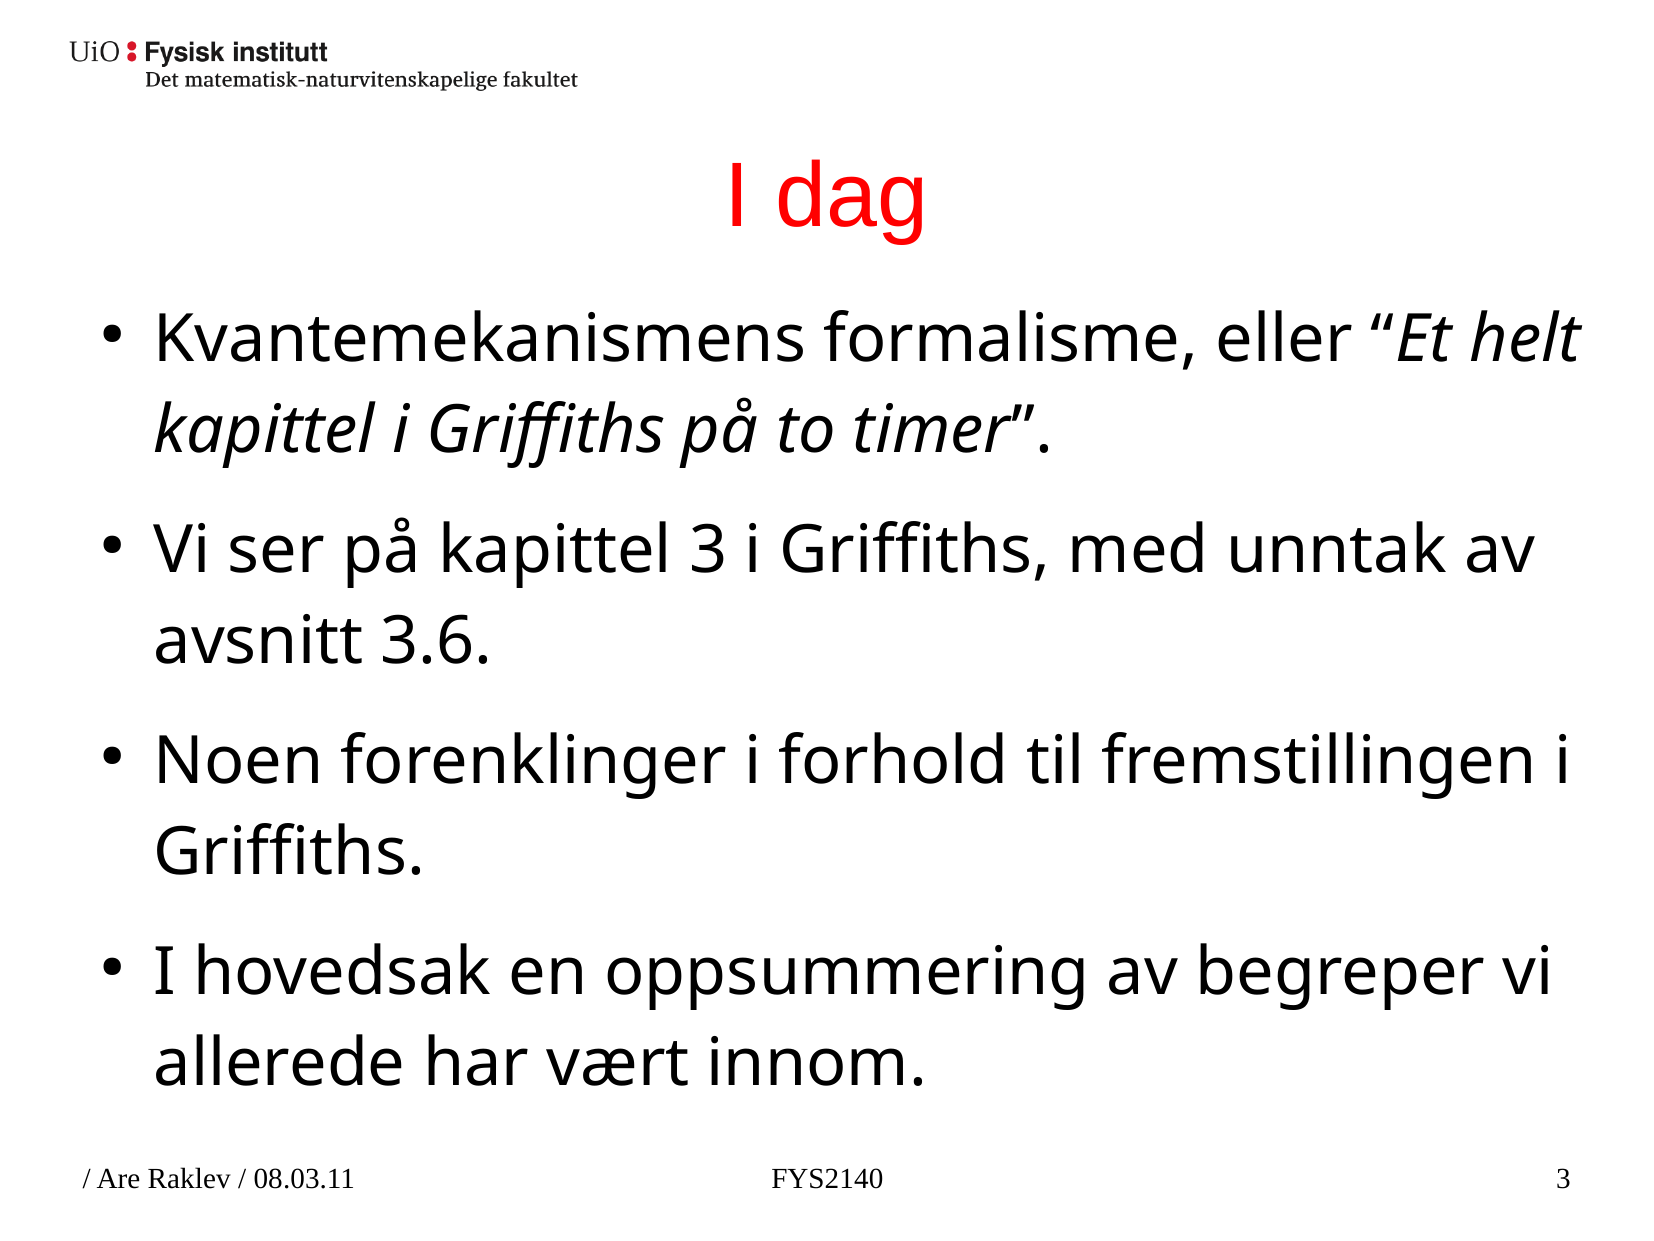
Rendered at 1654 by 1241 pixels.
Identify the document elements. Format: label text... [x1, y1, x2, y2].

title I dag [82, 90, 1571, 290]
list Kvantemekanismens formalisme, eller “Et helt kapittel i Griffiths på to timer”. Vi ser på kapittel 3 i Griffiths, med unntak av avsnitt 3.6. Noen forenklinger i forhold til fremstillingen i Griffiths. I hovedsak en oppsummering av begreper vi allerede har vært innom. [82, 290, 1613, 1094]
picture [68, 37, 581, 93]
